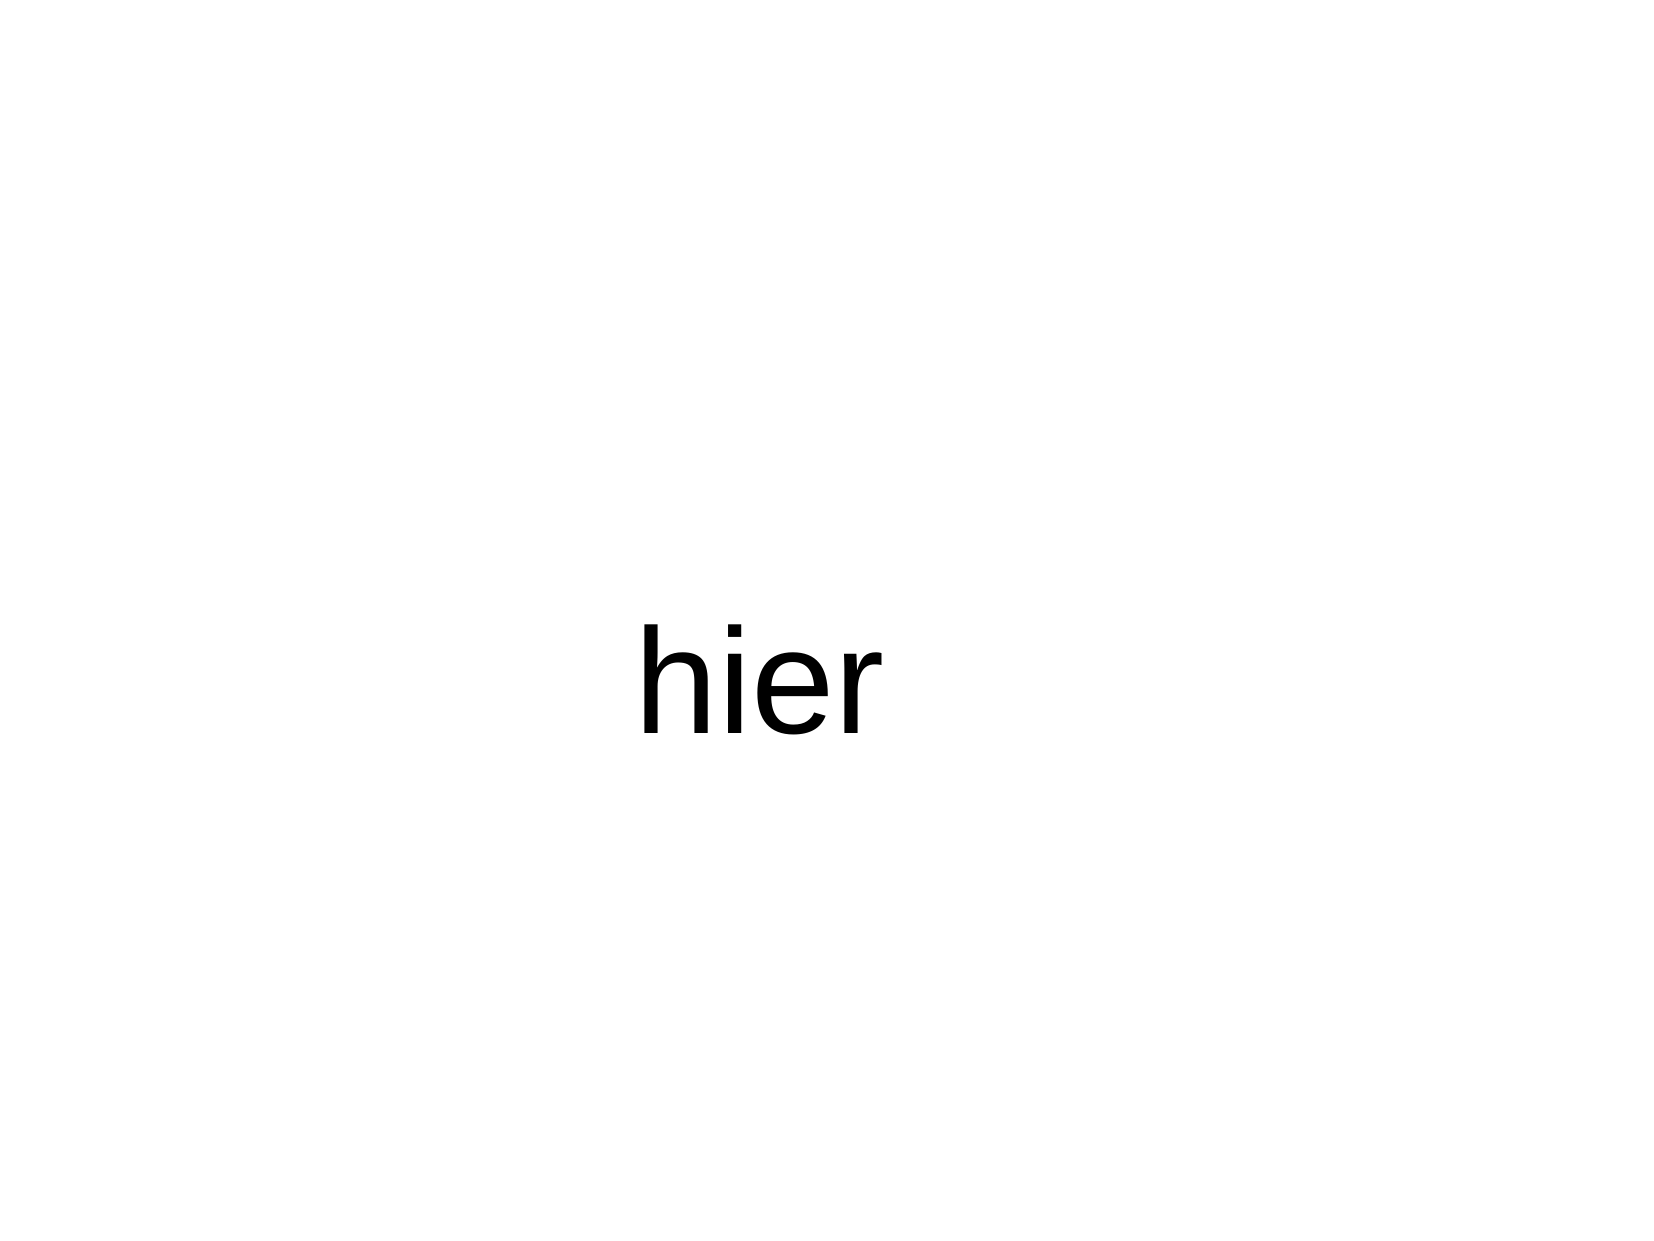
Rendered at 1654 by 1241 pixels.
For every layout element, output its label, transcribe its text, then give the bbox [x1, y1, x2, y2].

text_box hier [620, 590, 1536, 773]
